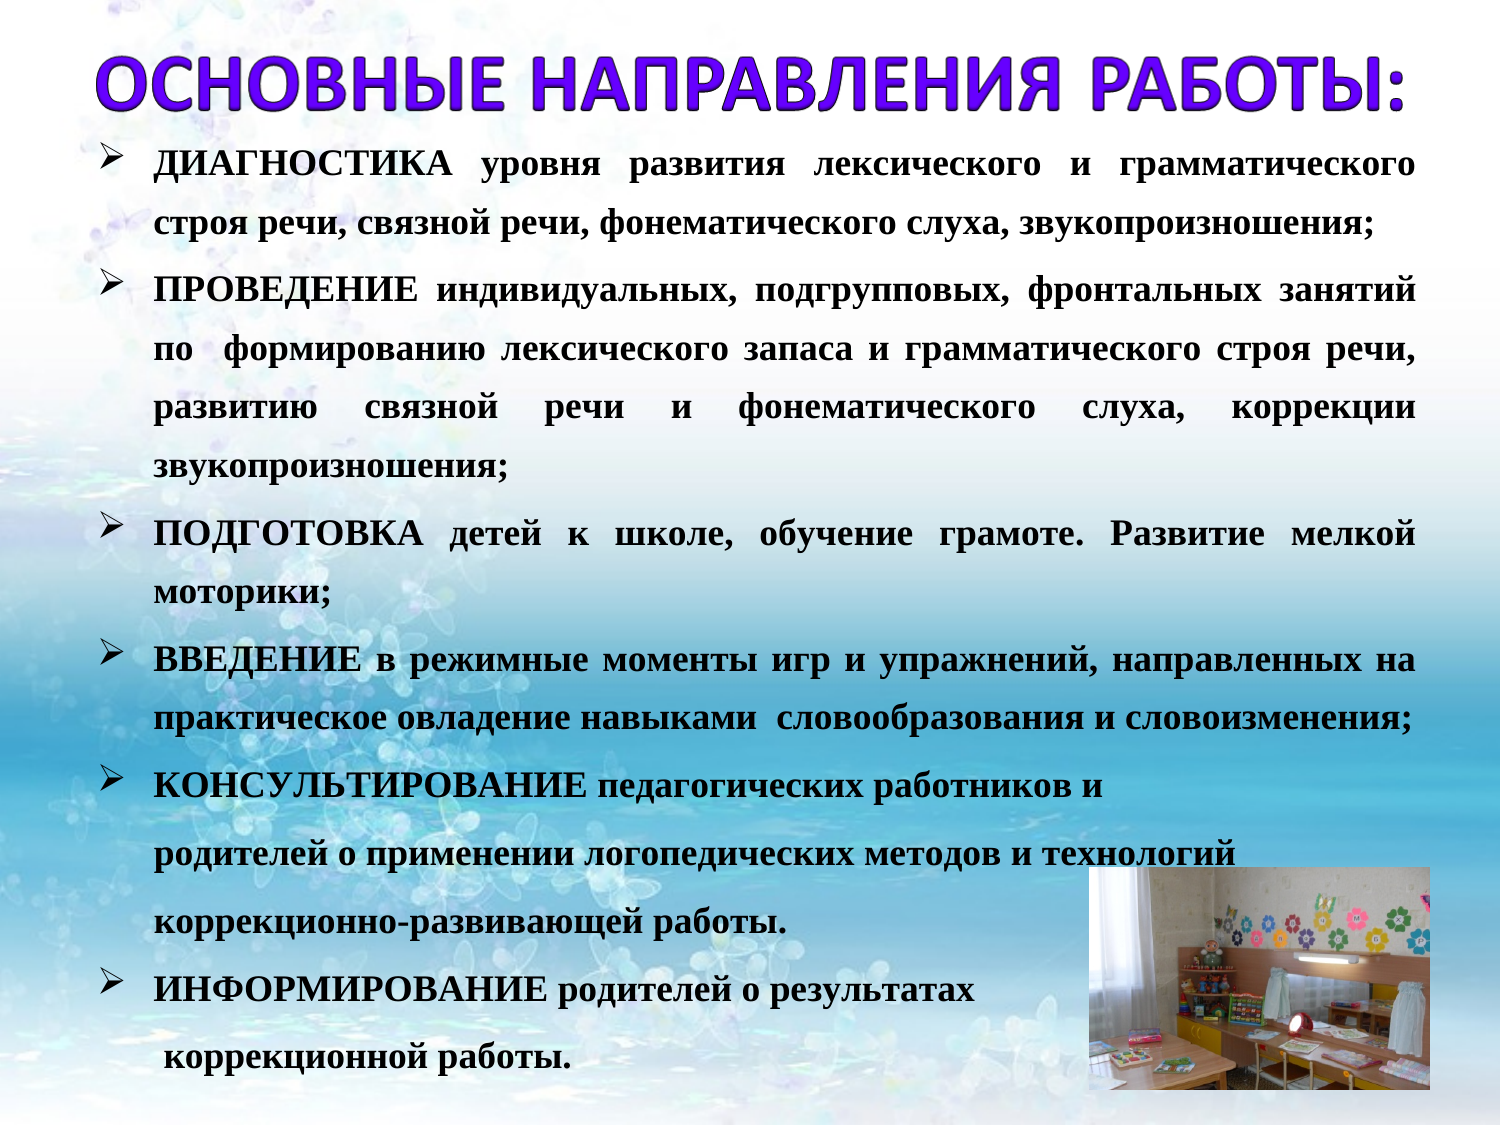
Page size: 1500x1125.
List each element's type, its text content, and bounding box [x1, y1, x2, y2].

list ДИАГНОСТИКА уровня развития лексического и грамматического строя речи, связной речи, фонематического слуха, звукопроизношения; ПРОВЕДЕНИЕ индивидуальных, подгрупповых, фронтальных занятий по формированию лексического запаса и грамматического строя речи, развитию связной речи и фонематического слуха, коррекции звукопроизношения; ПОДГОТОВКА детей к школе, обучение грамоте. Развитие мелкой моторики; ВВЕДЕНИЕ в режимные моменты игр и упражнений, направленных на практическое овладение навыками словообразования и словоизменения; КОНСУЛЬТИРОВАНИЕ педагогических работников и родителей о применении логопедических методов и технологий коррекционно-развивающей работы. ИНФОРМИРОВАНИЕ родителей о результатах коррекционной работы. [82, 184, 1433, 1125]
picture [0, 0, 1500, 1125]
picture [1089, 867, 1430, 1090]
